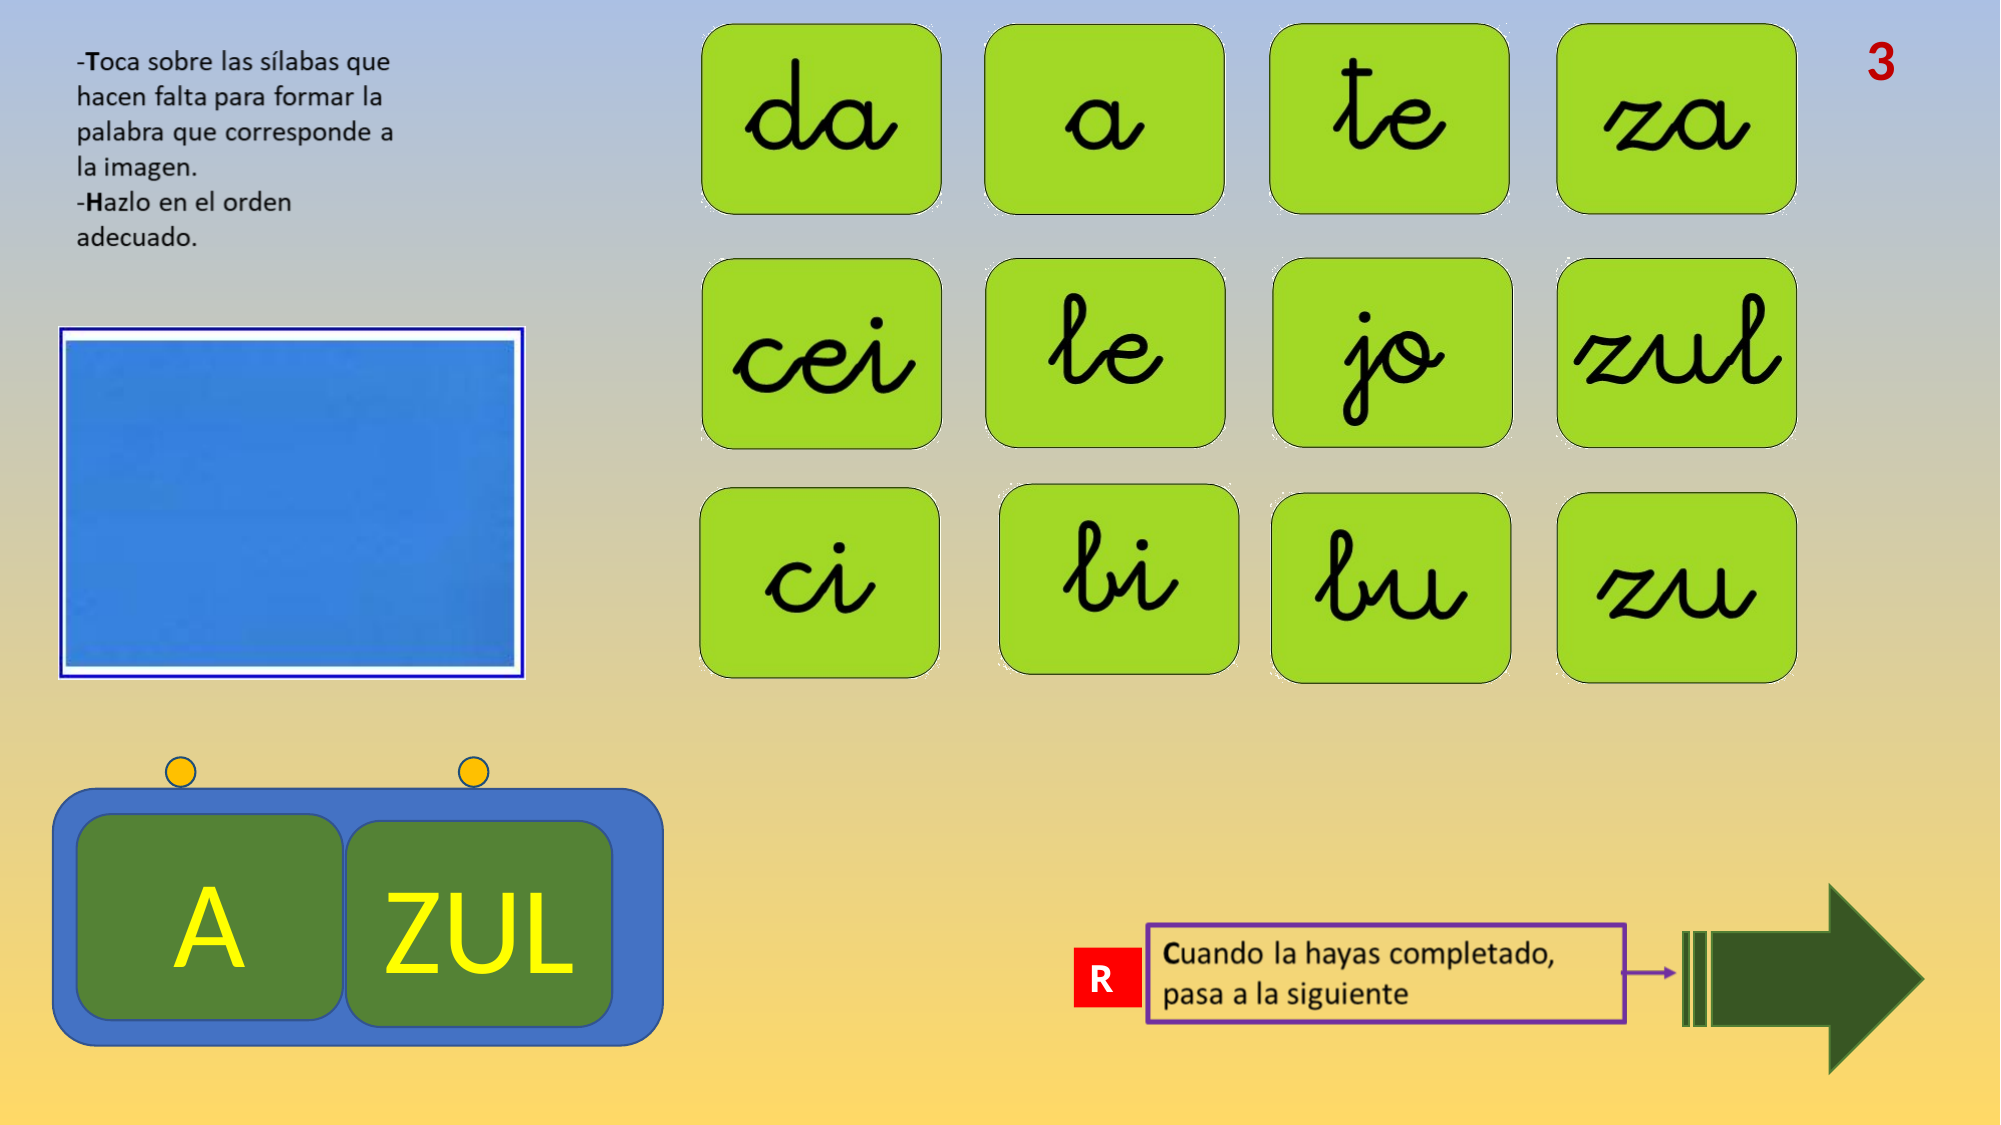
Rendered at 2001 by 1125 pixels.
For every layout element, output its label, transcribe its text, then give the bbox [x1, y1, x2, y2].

picture [984, 23, 1226, 216]
text_box [1694, 932, 1707, 1026]
picture [1272, 257, 1514, 449]
text_box [52, 788, 663, 1046]
picture [1556, 257, 1798, 450]
text_box R [1073, 947, 1141, 1008]
text_box [1711, 885, 1924, 1073]
picture [701, 23, 942, 215]
text_box A [76, 814, 343, 1021]
picture [1141, 921, 1691, 1034]
picture [58, 326, 526, 680]
text_box ZUL [345, 820, 613, 1027]
picture [998, 483, 1240, 675]
picture [58, 34, 431, 272]
picture [985, 257, 1226, 450]
picture [699, 487, 941, 679]
text_box [458, 757, 489, 787]
picture [1269, 23, 1510, 215]
picture [1556, 23, 1798, 215]
picture [1556, 492, 1798, 684]
picture [701, 258, 943, 450]
text_box 3 [1851, 14, 1953, 100]
picture [1270, 492, 1512, 684]
text_box [165, 757, 196, 787]
